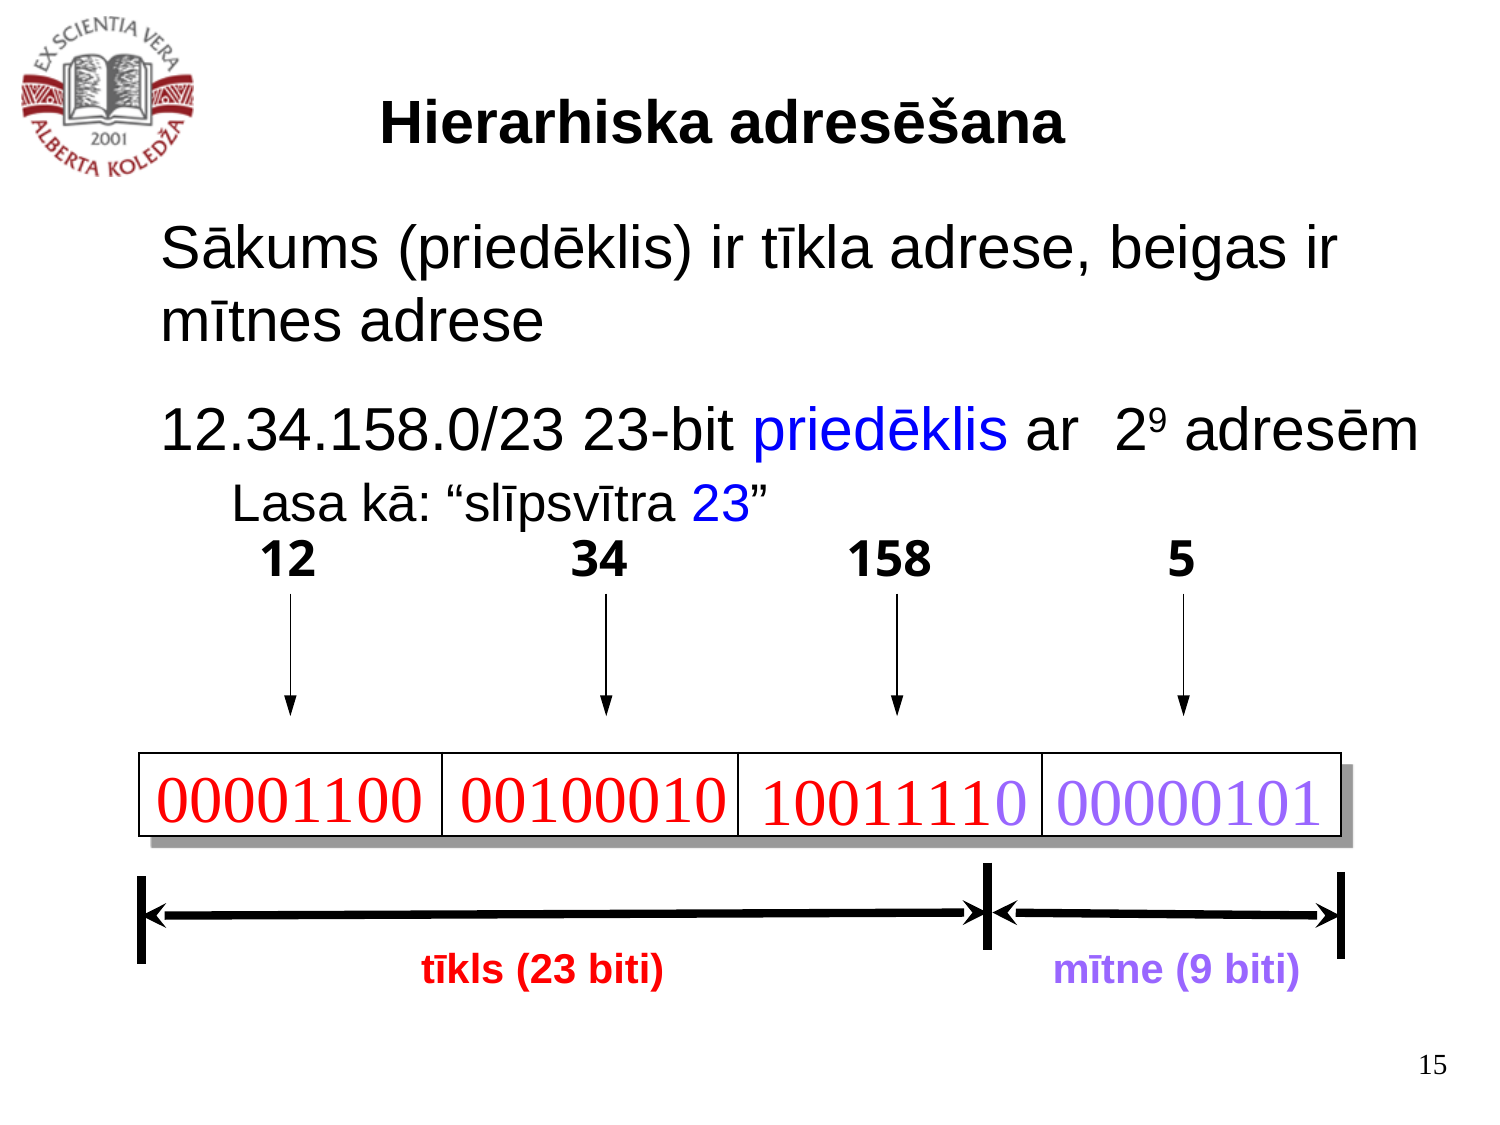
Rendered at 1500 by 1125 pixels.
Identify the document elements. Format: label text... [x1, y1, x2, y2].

text_box mītne (9 biti) [1037, 925, 1329, 1002]
text_box 10011110 [744, 750, 1040, 846]
text_box 5 [1152, 518, 1211, 594]
list Sākums (priedēklis) ir tīkla adrese, beigas ir mītnes adrese 12.34.158.0/23 23-bit priedēklis ar 29 adresēm Lasa kā: “slīpsvītra 23” [74, 200, 1463, 1101]
text_box tīkls (23 biti) [405, 925, 693, 1002]
text_box 12 [243, 518, 331, 594]
title Hierarhiska adresēšana [50, 62, 1374, 175]
picture [21, 16, 194, 177]
text_box 00100010 [444, 748, 744, 844]
text_box 00000101 [1040, 750, 1340, 846]
text_box 00001100 [140, 748, 440, 844]
text_box 34 [555, 518, 643, 594]
text_box 158 [831, 518, 948, 594]
